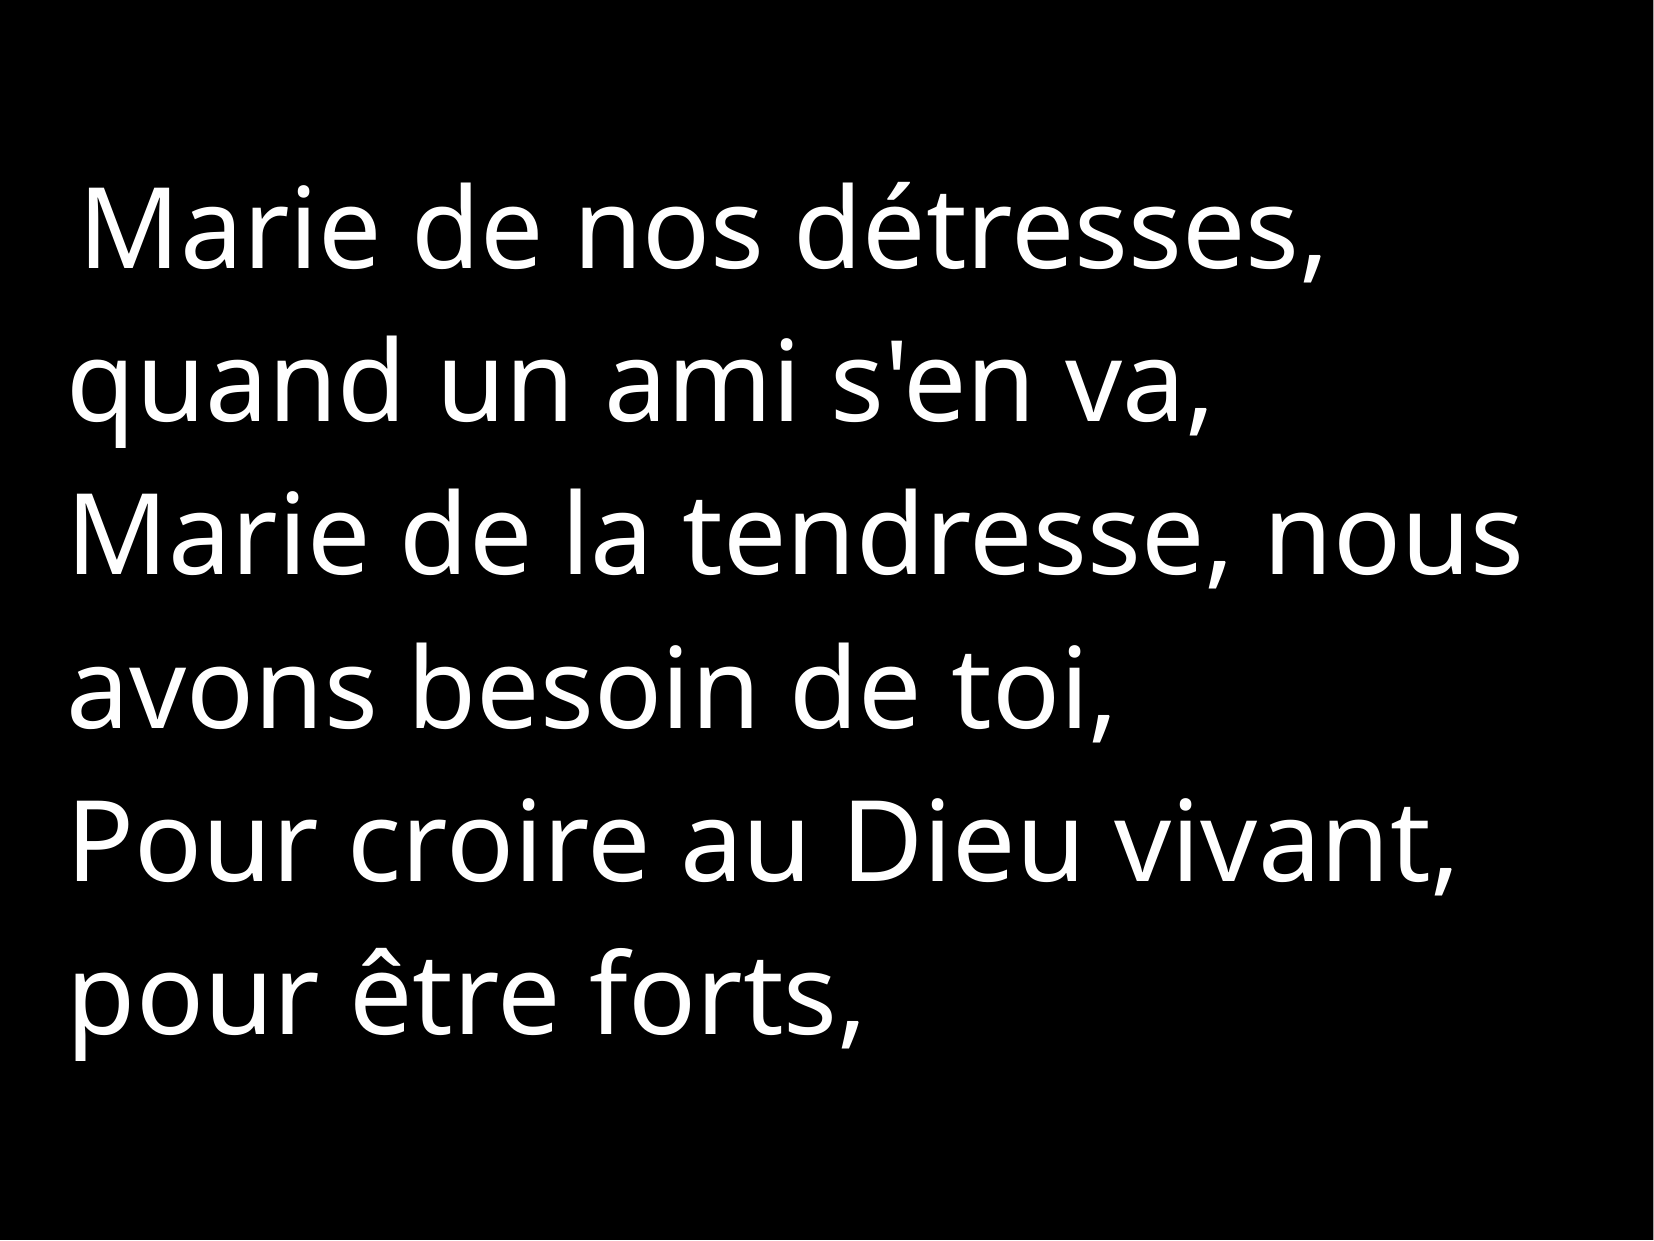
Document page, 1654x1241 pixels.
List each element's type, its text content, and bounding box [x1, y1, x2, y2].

text_box Marie de nos détresses, quand un ami s'en va, Marie de la tendresse, nous avons besoin de toi, Pour croire au Dieu vivant, pour être forts, [52, 140, 1641, 1241]
